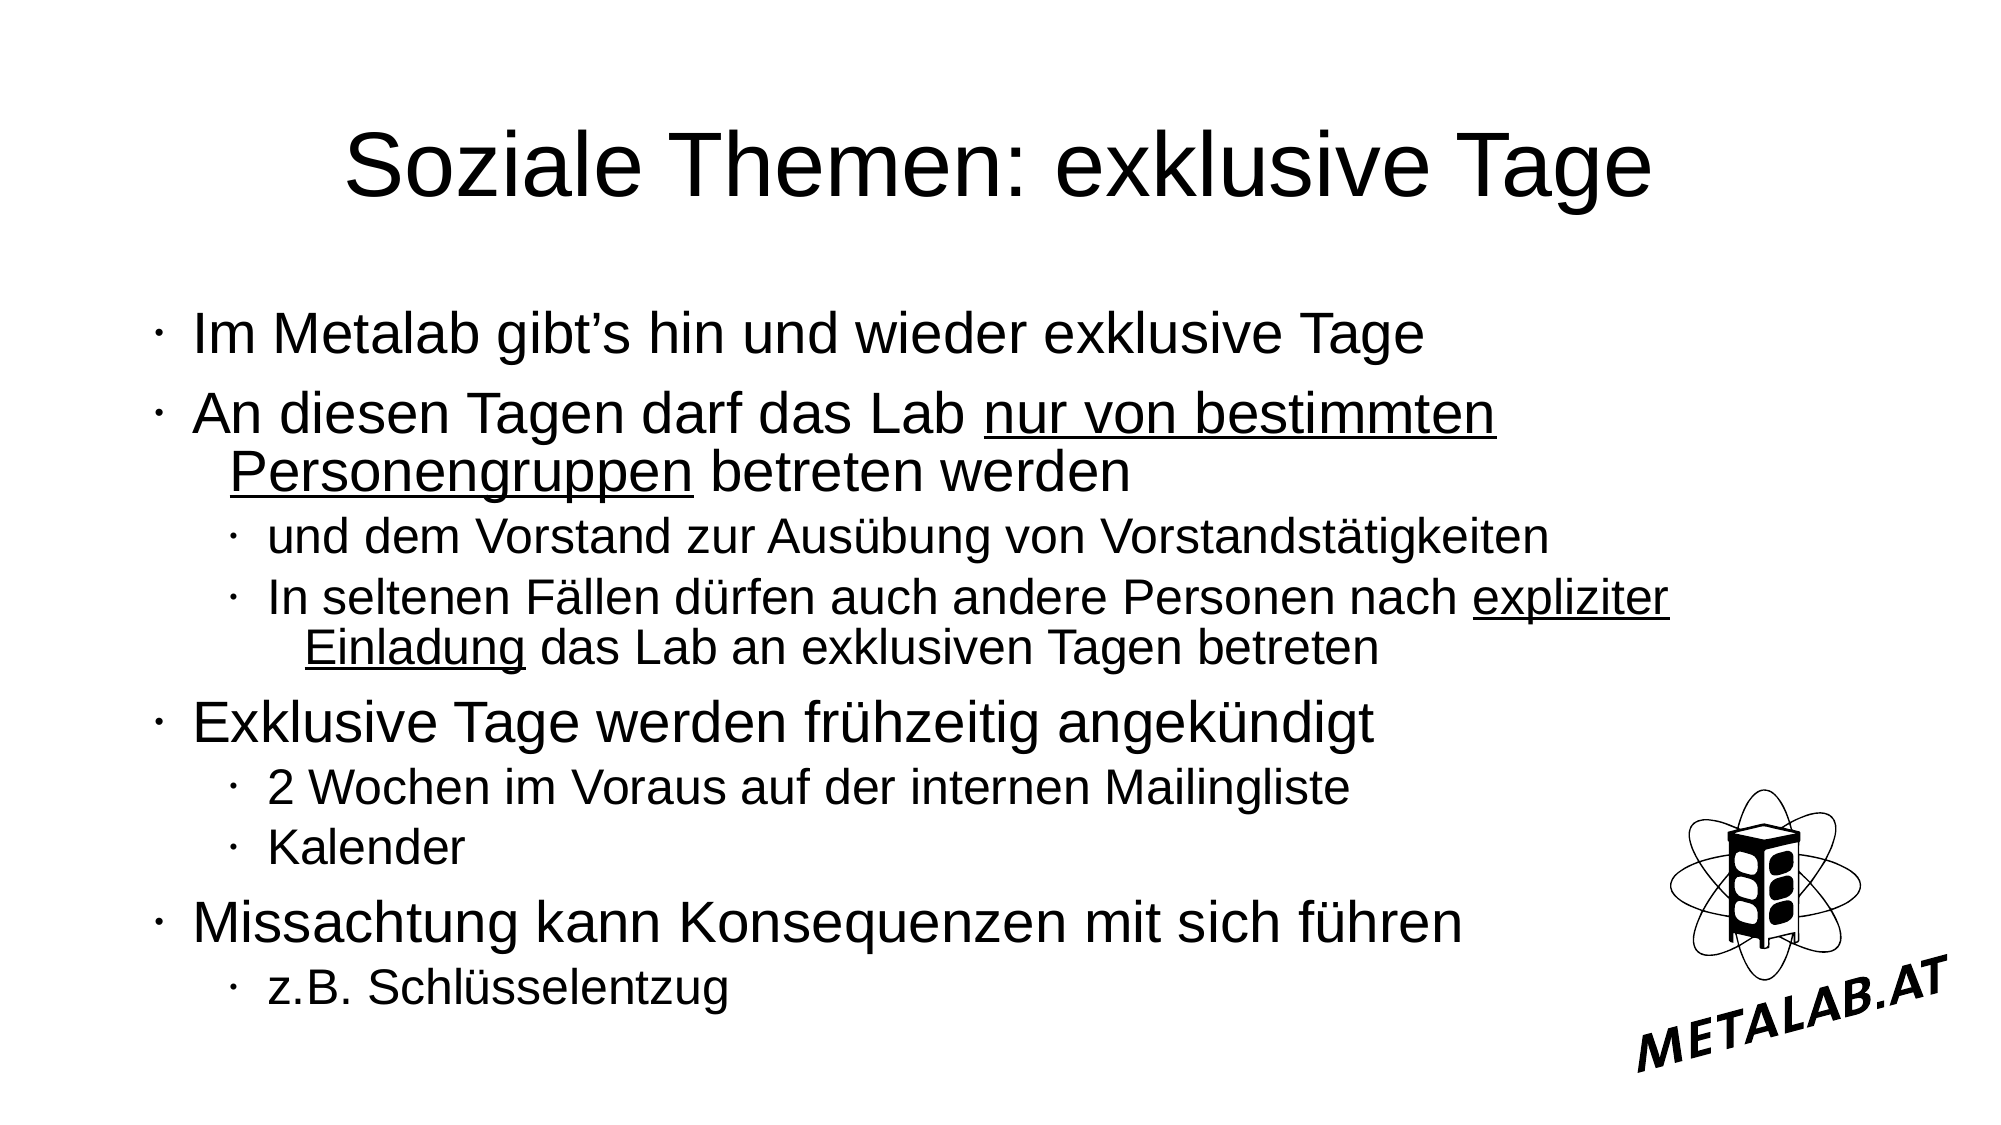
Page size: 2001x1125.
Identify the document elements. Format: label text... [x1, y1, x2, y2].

list Im Metalab gibt’s hin und wieder exklusive Tage An diesen Tagen darf das Lab nur von bestimmten Personengruppen betreten werden und dem Vorstand zur Ausübung von Vorstandstätigkeiten In seltenen Fällen dürfen auch andere Personen nach expliziter Einladung das Lab an exklusiven Tagen betreten Exklusive Tage werden frühzeitig angekündigt 2 Wochen im Voraus auf der internen Mailingliste Kalender Missachtung kann Konsequenzen mit sich führen z.B. Schlüsselentzug [137, 299, 1863, 1072]
title Soziale Themen: exklusive Tage [137, 59, 1863, 278]
